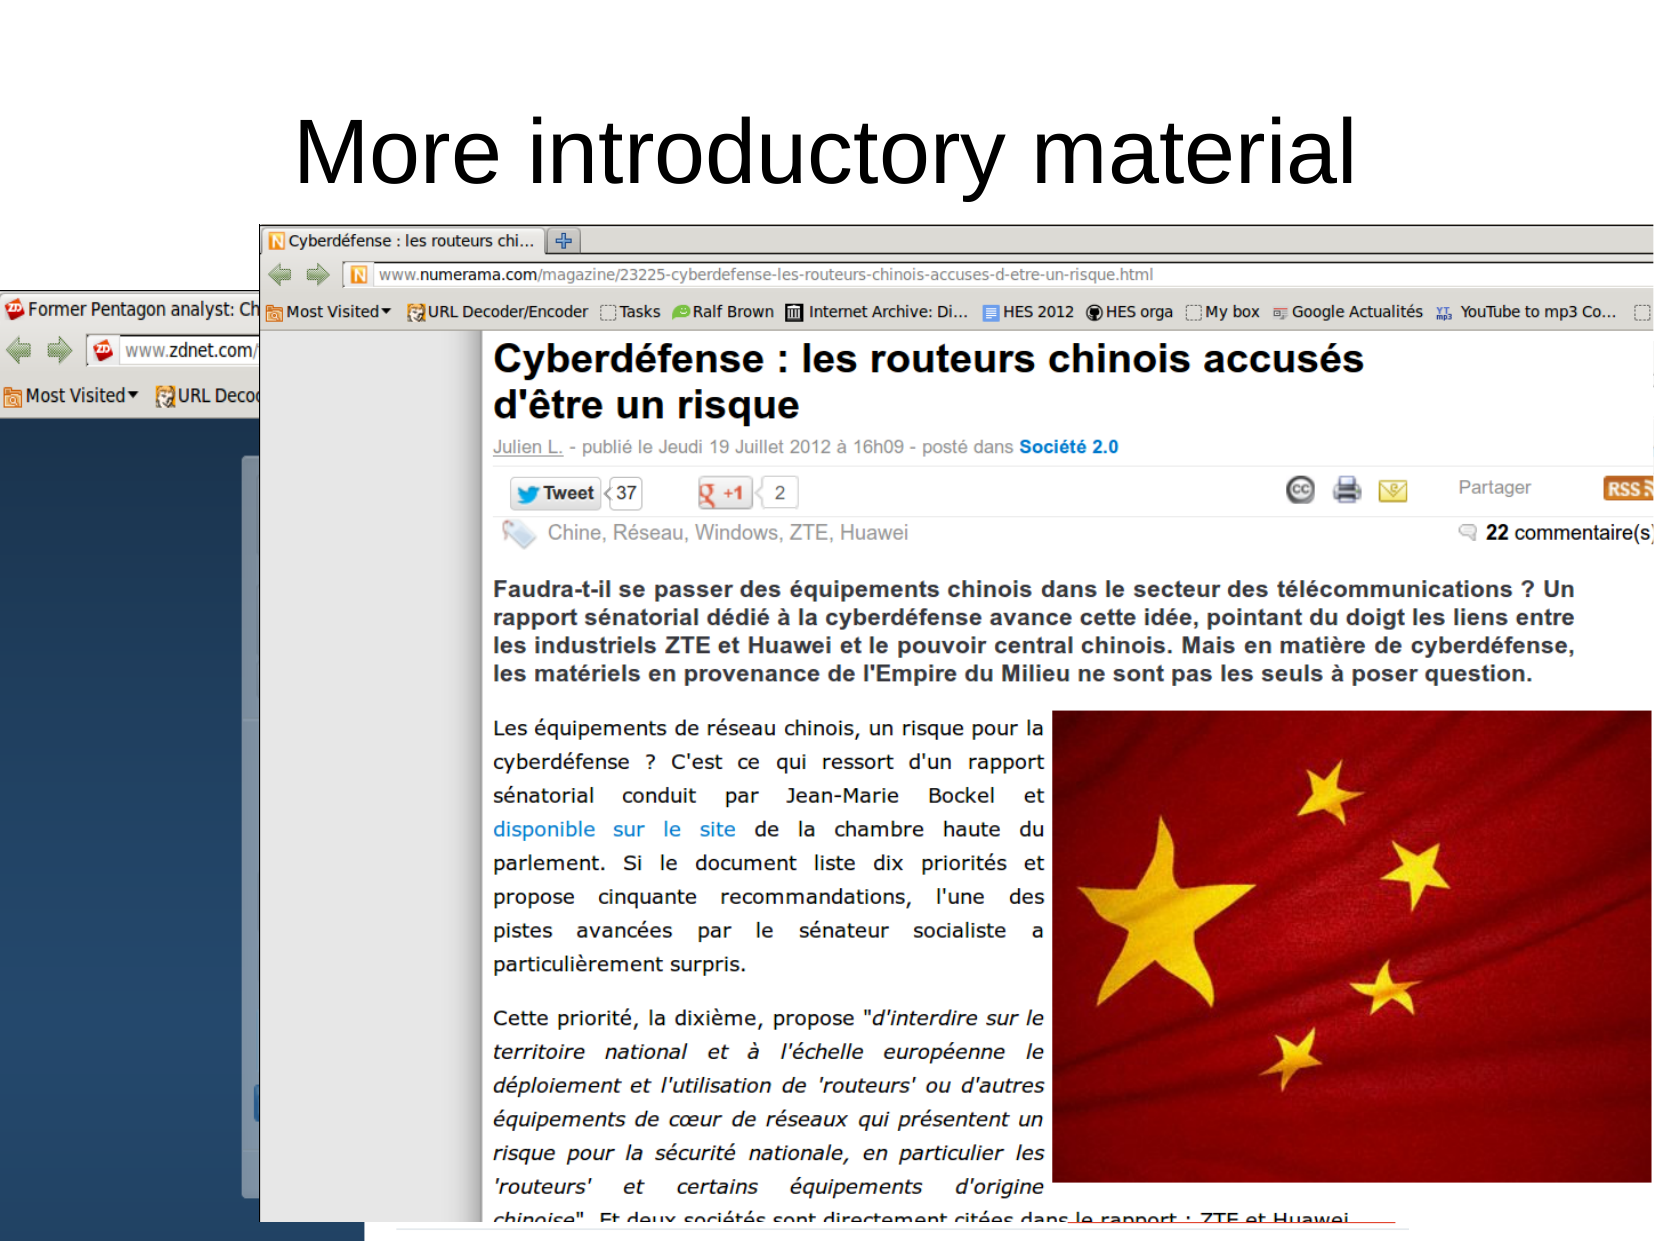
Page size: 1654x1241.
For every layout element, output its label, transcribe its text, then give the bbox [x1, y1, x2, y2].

title More introductory material [82, 49, 1571, 257]
picture [0, 224, 1654, 1241]
